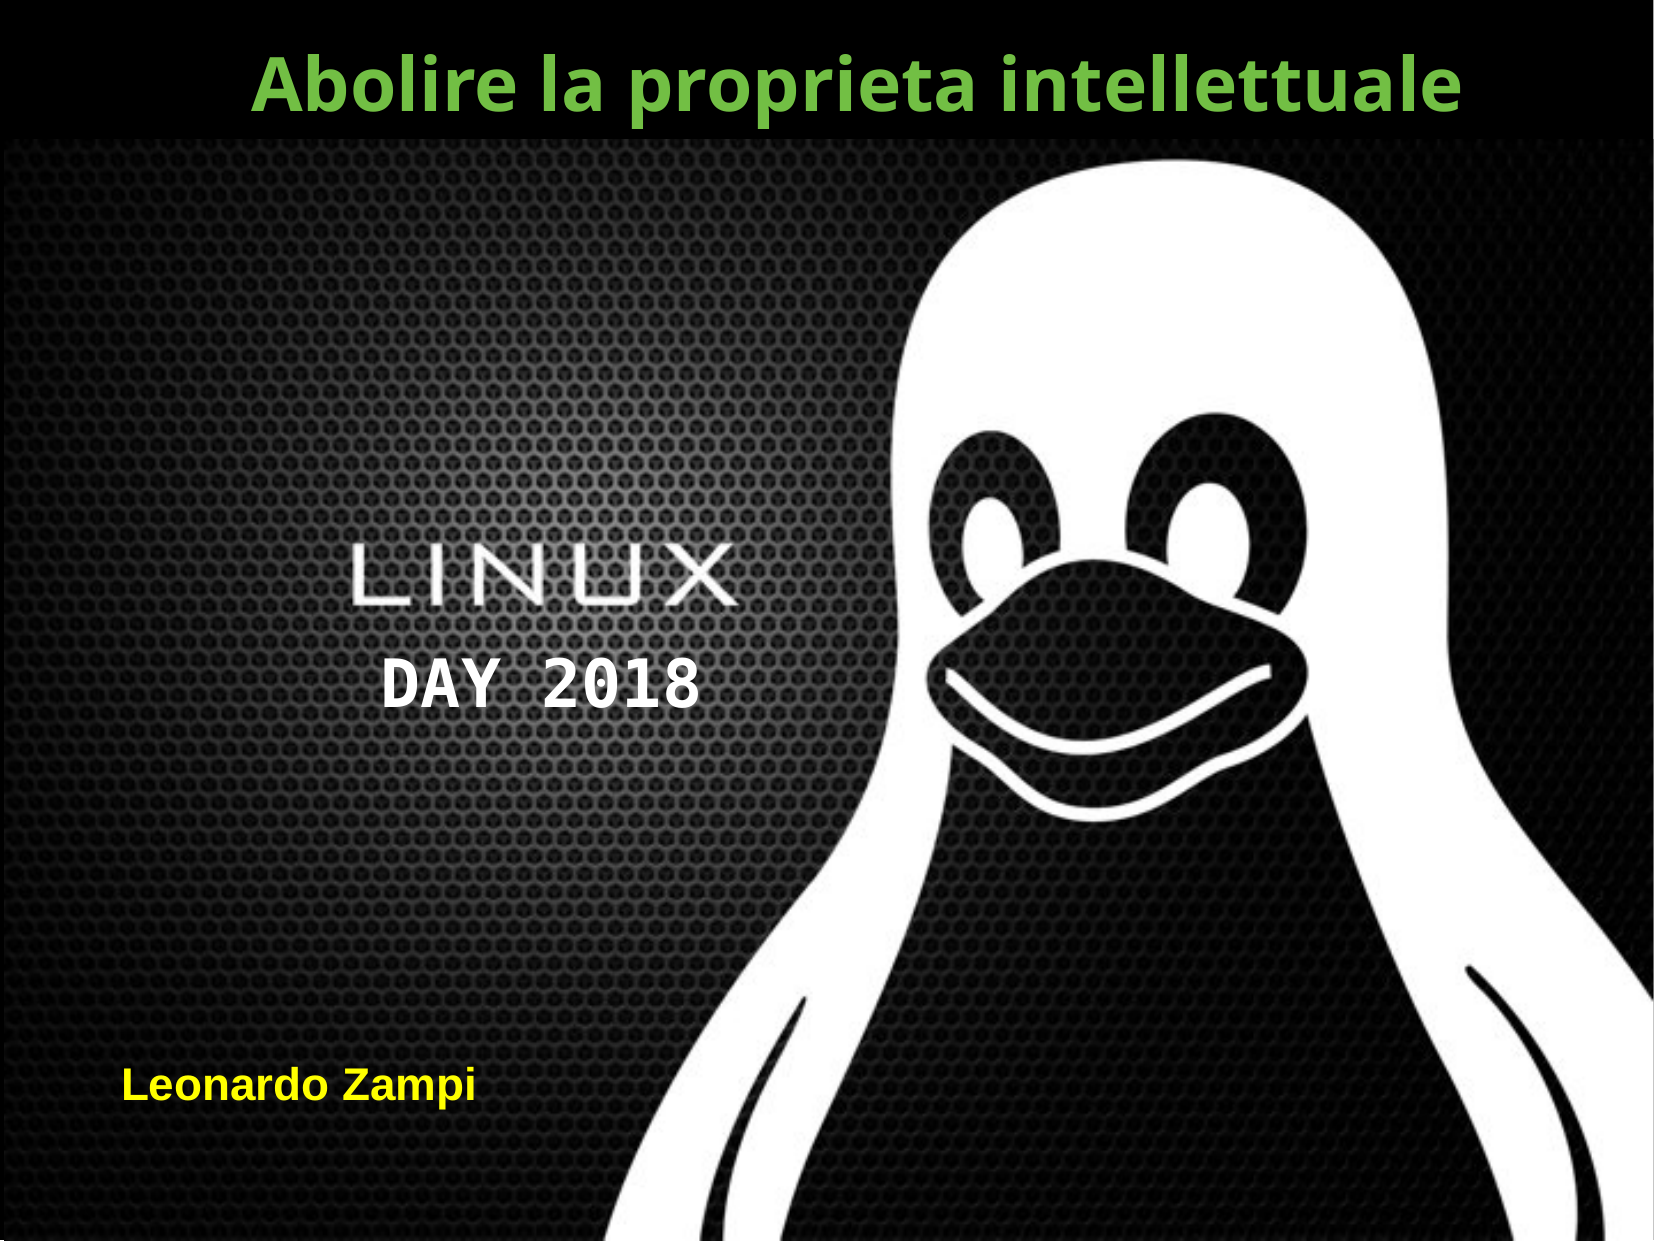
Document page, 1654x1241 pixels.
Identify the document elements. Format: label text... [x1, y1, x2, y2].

text_box DAY 2018 [366, 637, 721, 766]
picture [4, 139, 1654, 1241]
text_box Abolire la proprieta intellettuale [236, 23, 1548, 195]
text_box Leonardo Zampi [106, 1051, 567, 1118]
